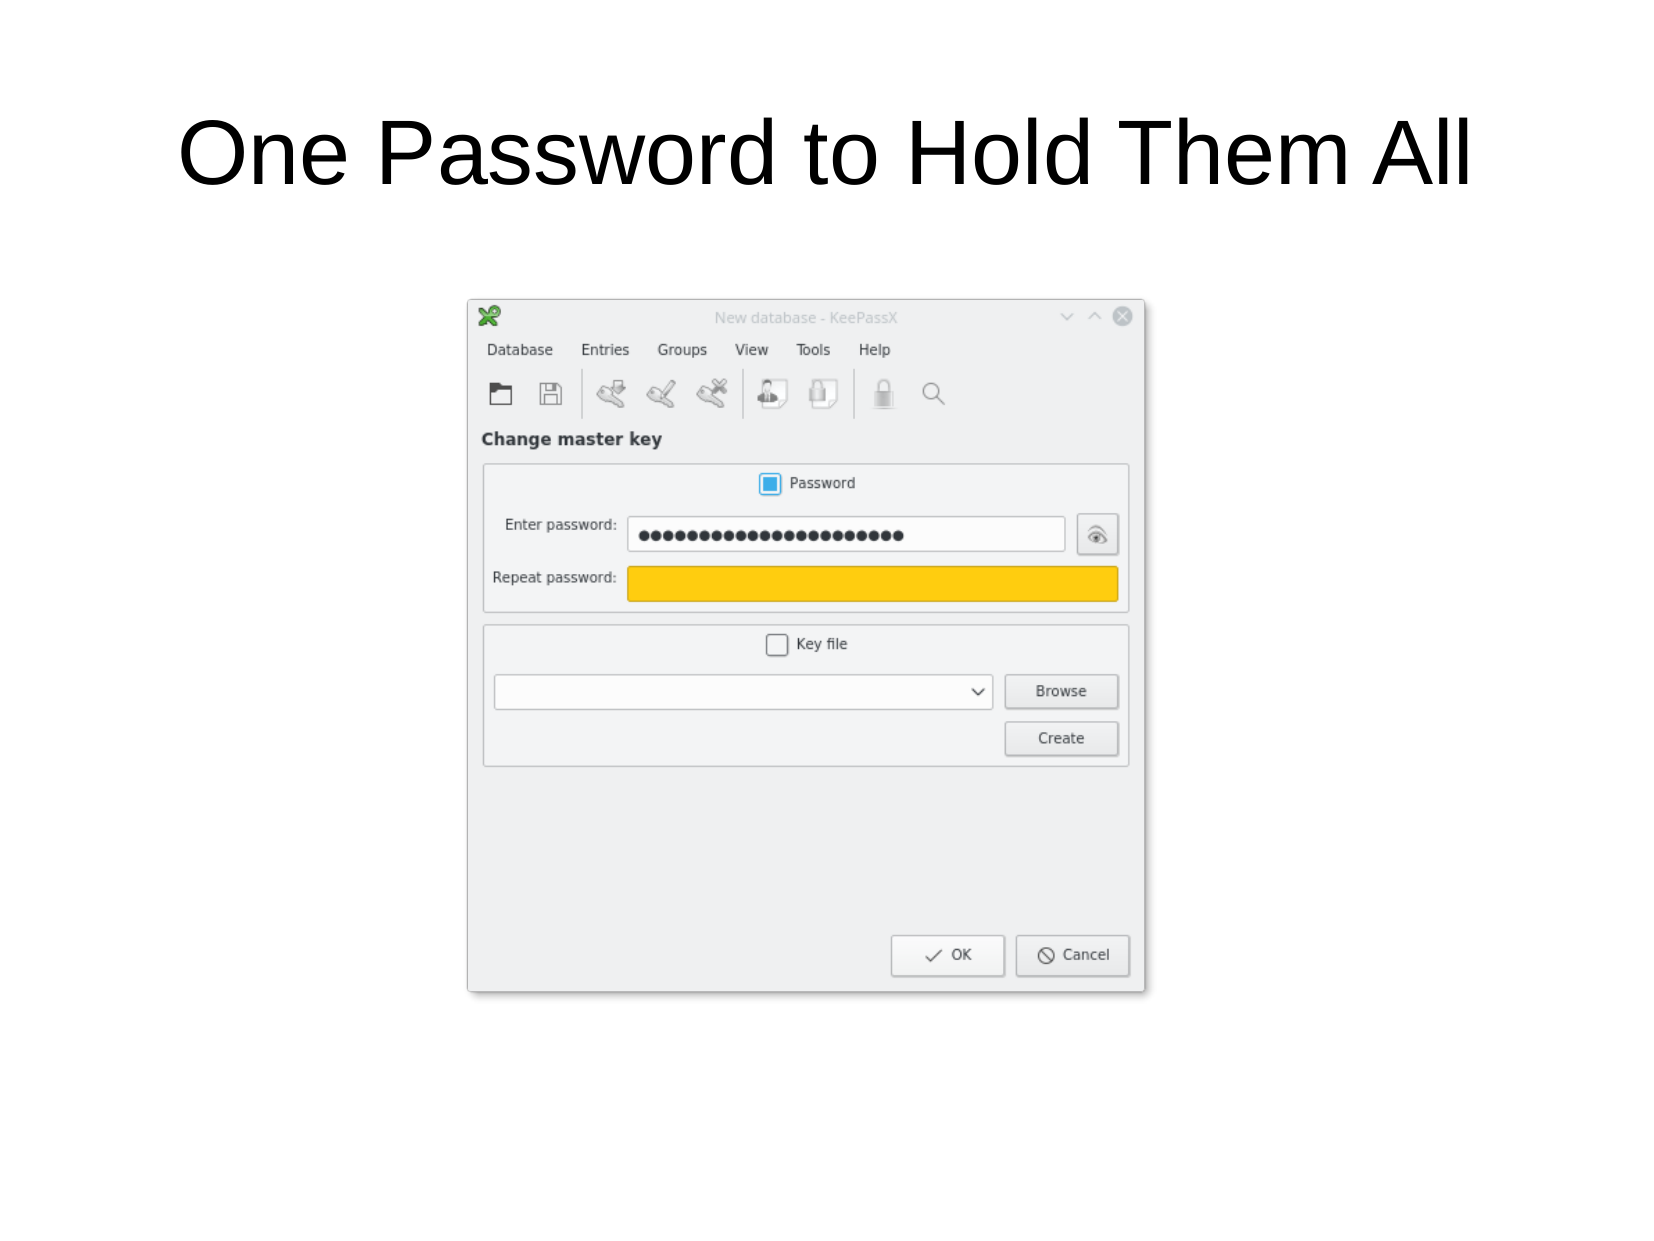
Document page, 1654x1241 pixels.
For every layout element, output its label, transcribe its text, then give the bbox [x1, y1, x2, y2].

title One Password to Hold Them All [82, 49, 1571, 257]
picture [458, 290, 1163, 1010]
